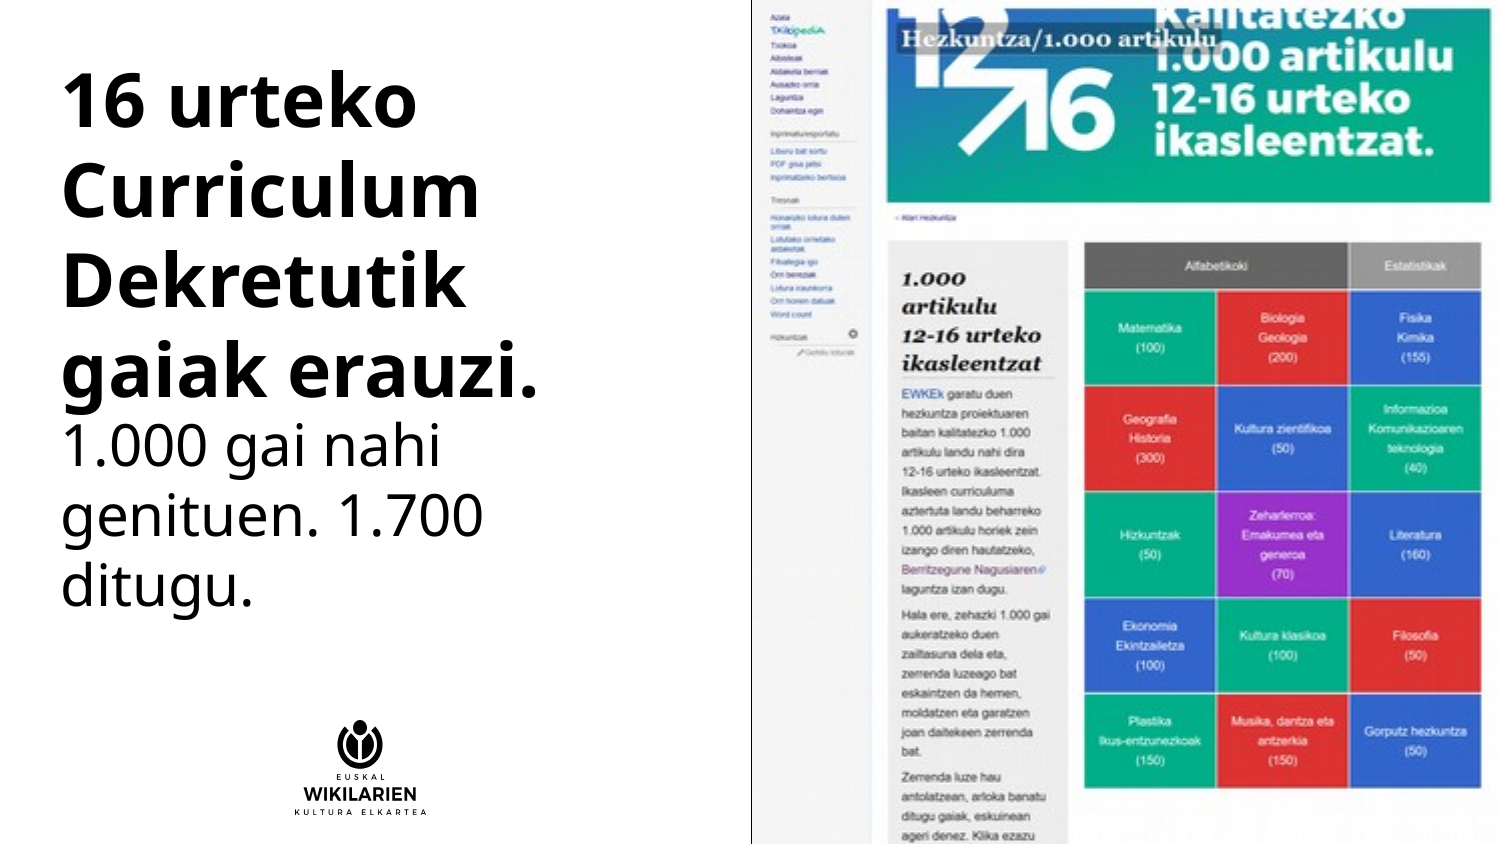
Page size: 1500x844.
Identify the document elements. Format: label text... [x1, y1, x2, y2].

title 16 urteko Curriculum Dekretutik gaiak erauzi. [45, 37, 710, 199]
picture [752, 0, 1500, 844]
picture [295, 720, 426, 815]
text_box 1.000 gai nahi genituen. 1.700 ditugu. [45, 425, 650, 601]
